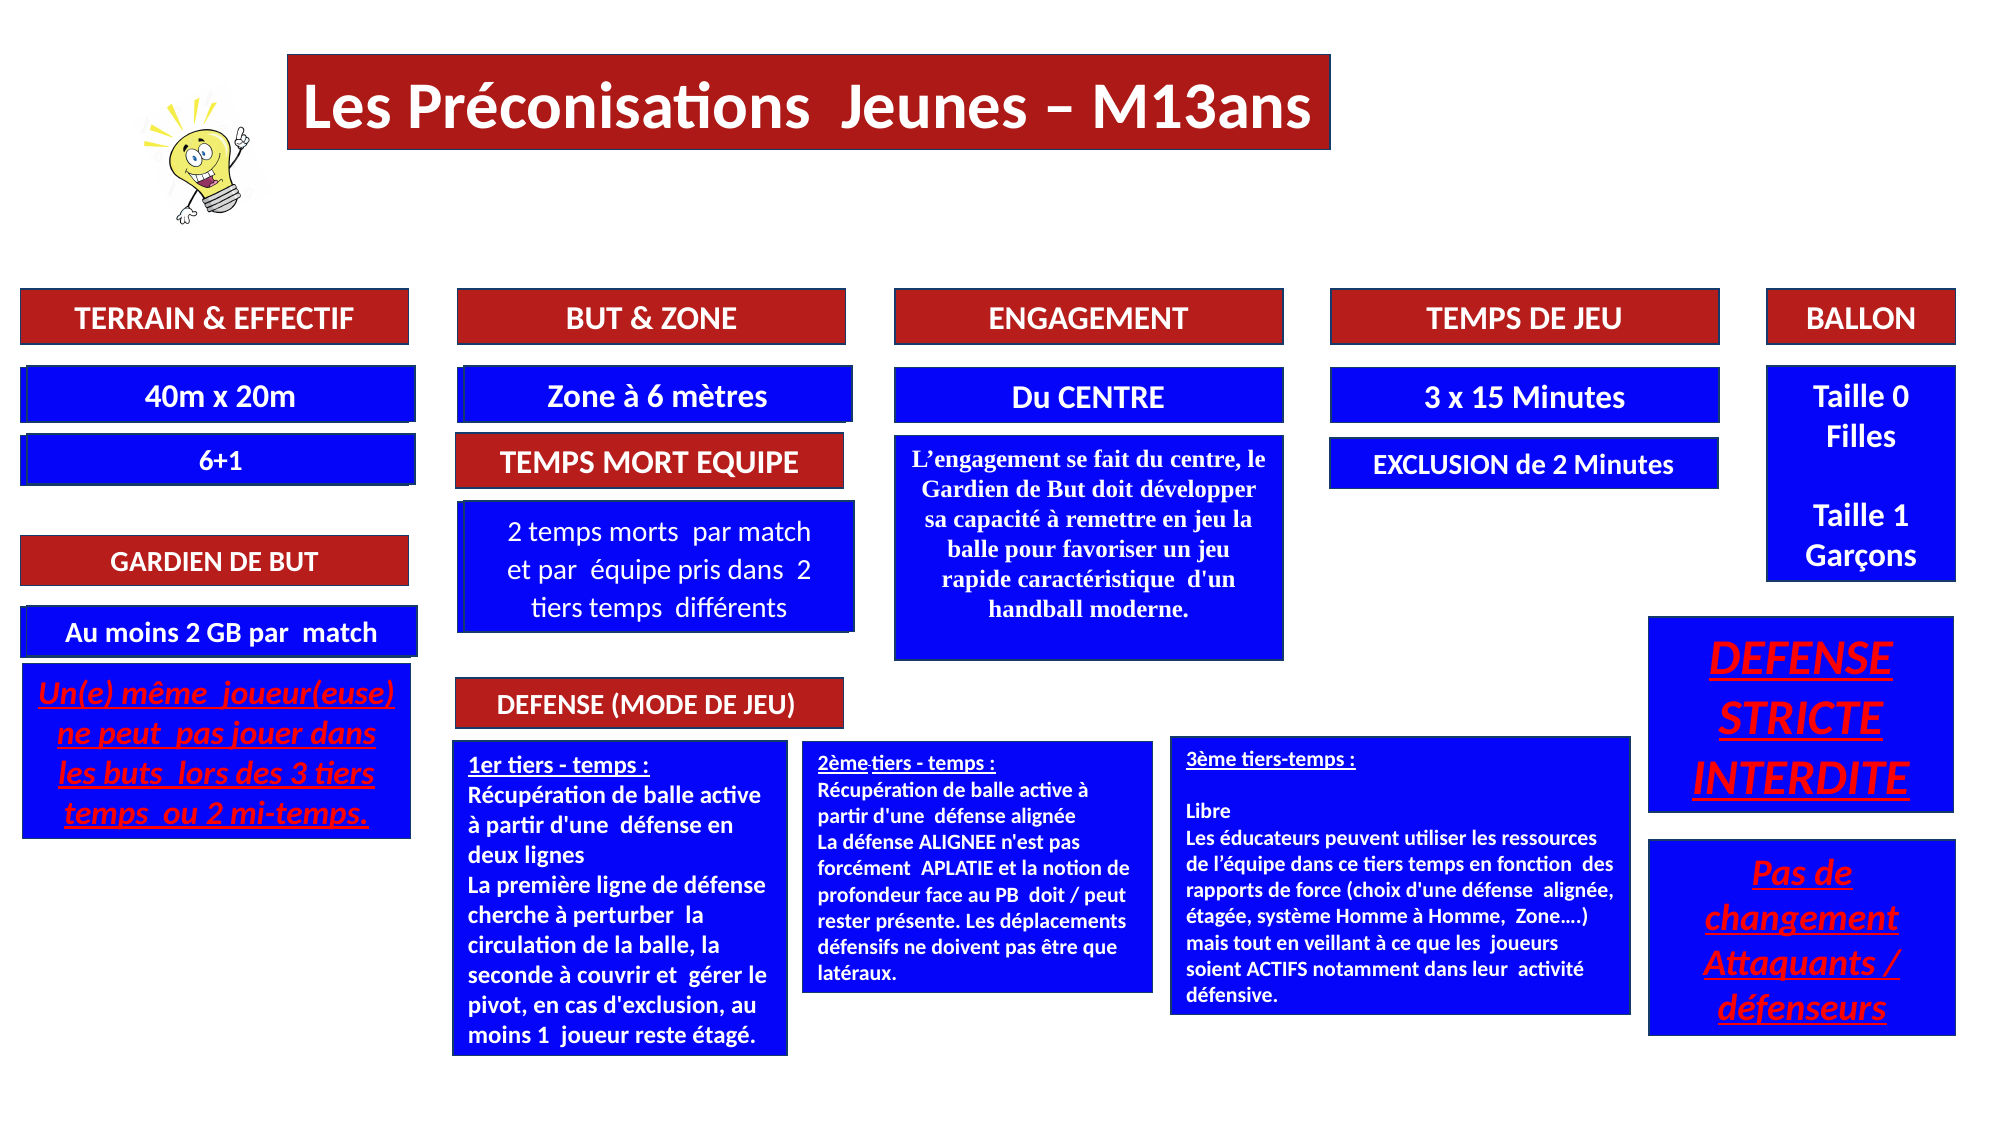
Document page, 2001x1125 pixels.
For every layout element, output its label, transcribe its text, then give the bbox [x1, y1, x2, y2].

text_box BALLON [1767, 289, 1956, 344]
text_box 2 temps morts par match et par équipe pris dans 2 tiers temps différents [458, 502, 848, 632]
text_box GARDIEN DE BUT [21, 535, 409, 585]
text_box ENGAGEMENT [895, 289, 1283, 344]
text_box 2ème tiers - temps : Récupération de balle active à partir d'une défense alignée La défense ALIGNEE n'est pas forcément APLATIE et la notion de profondeur face au PB doit / peut rester présente. Les déplacements défensifs ne doivent pas être que latéraux. [803, 742, 1153, 993]
text_box 6+1 [27, 434, 415, 484]
text_box 1er tiers - temps : Récupération de balle active à partir d'une défense en deux lignes La première ligne de défense cherche à perturber la circulation de la balle, la seconde à couvrir et gérer le pivot, en cas d'exclusion, au moins 1 joueur reste étagé. [453, 741, 787, 1056]
text_box Au moins 2 GB par match [21, 607, 411, 657]
text_box Zone à 6 mètres [464, 366, 852, 421]
text_box Zone à 6 mètres [458, 367, 846, 422]
text_box Pas de changement Attaquants / défenseurs [1649, 840, 1956, 1035]
text_box 40m x 20m [21, 367, 409, 422]
text_box Au moins 2 GB par match [27, 606, 417, 656]
text_box 3ème tiers-temps : Libre Les éducateurs peuvent utiliser les ressources de l’équipe dans ce tiers temps en fonction des rapports de force (choix d'une défense alignée, étagée, système Homme à Homme, Zone….) mais tout en veillant à ce que les joueurs soient ACTIFS notamment dans leur activité défensive. [1171, 737, 1630, 1014]
text_box L’engagement se fait du centre, le Gardien de But doit développer sa capacité à remettre en jeu la balle pour favoriser un jeu rapide caractéristique d'un handball moderne. [895, 435, 1283, 660]
text_box Taille 0 Filles Taille 1 Garçons [1767, 366, 1956, 581]
text_box Les Préconisations Jeunes – M13ans [287, 55, 1330, 150]
text_box DEFENSE (MODE DE JEU) [456, 678, 844, 728]
text_box TEMPS MORT EQUIPE [456, 433, 844, 488]
text_box Du CENTRE [895, 368, 1283, 423]
text_box 2 temps morts par match et par équipe pris dans 2 tiers temps différents [464, 501, 854, 631]
text_box 40m x 20m [27, 366, 415, 421]
text_box 3 x 15 Minutes [1331, 367, 1719, 422]
text_box DEFENSE STRICTE INTERDITE [1649, 617, 1953, 812]
text_box 6+1 [21, 435, 409, 485]
text_box TEMPS DE JEU [1331, 289, 1719, 344]
text_box BUT & ZONE [458, 289, 846, 344]
picture [133, 81, 272, 231]
text_box TERRAIN & EFFECTIF [21, 289, 409, 344]
text_box Un(e) même joueur(euse) ne peut pas jouer dans les buts lors des 3 tiers temps ou 2 mi-temps. [23, 664, 411, 838]
text_box EXCLUSION de 2 Minutes [1330, 438, 1718, 488]
